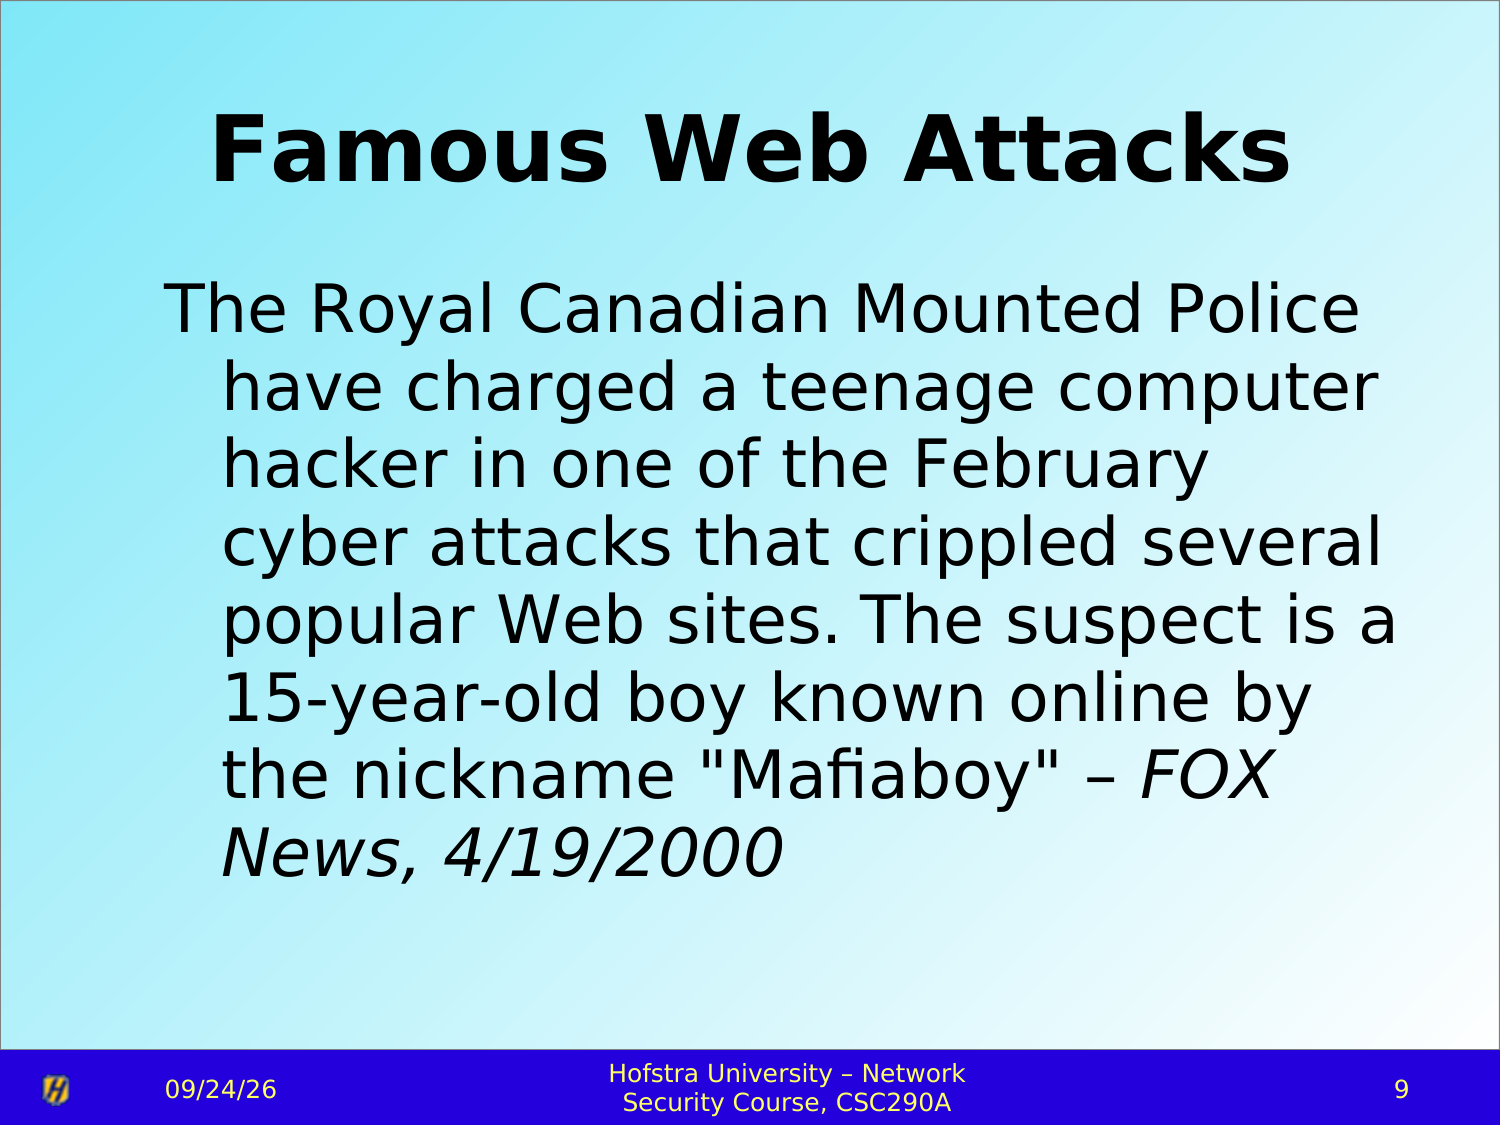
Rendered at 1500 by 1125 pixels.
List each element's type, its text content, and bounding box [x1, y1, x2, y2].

picture [37, 1072, 76, 1110]
title Famous Web Attacks [112, 85, 1391, 212]
list The Royal Canadian Mounted Police have charged a teenage computer hacker in one of the February cyber attacks that crippled several popular Web sites. The suspect is a 15-year-old boy known online by the nickname "Mafiaboy" – FOX News, 4/19/2000 [150, 262, 1426, 995]
